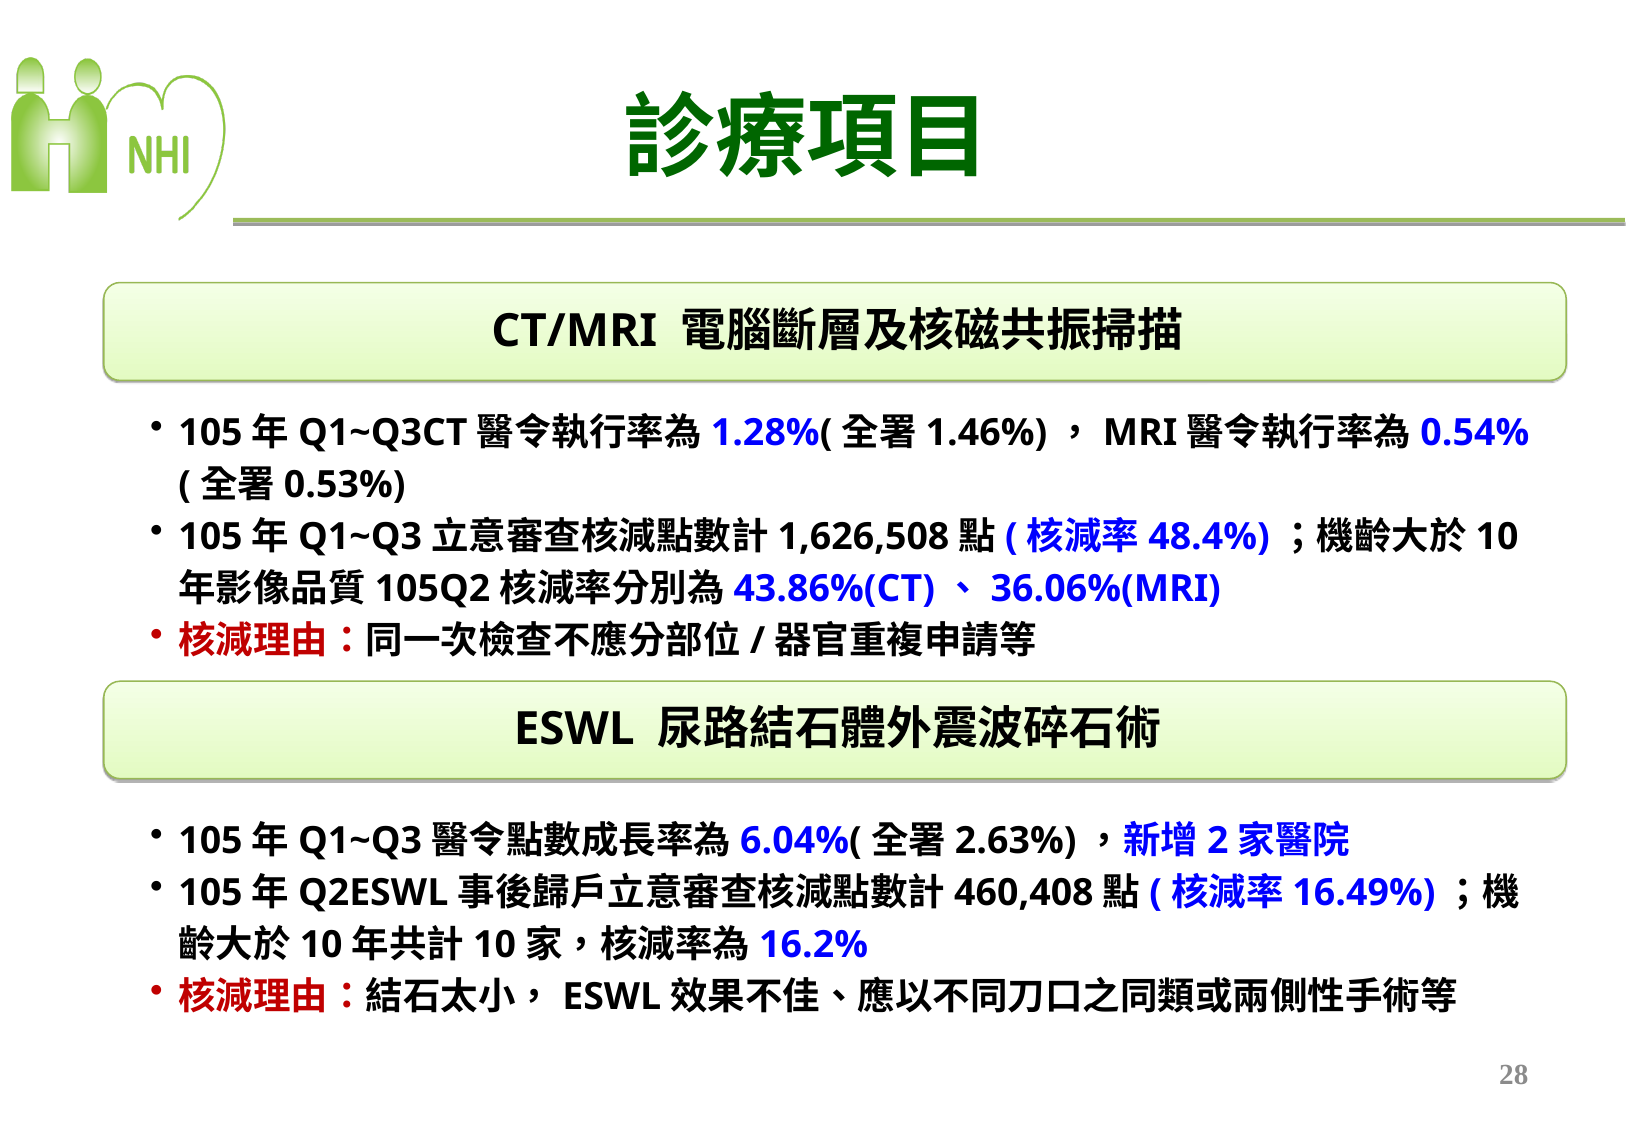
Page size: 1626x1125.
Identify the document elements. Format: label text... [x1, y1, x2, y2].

title 診療項目 [81, 45, 1534, 220]
slide_number <編號> [1164, 1042, 1544, 1103]
text_box ESWL 尿路結石體外震波碎石術 [103, 681, 1567, 779]
text_box 105年Q1~Q3CT醫令執行率為1.28%(全署1.46%)，MRI醫令執行率為0.54%(全署0.53%) 105年Q1~Q3立意審查核減點數計1,626,508點(核減率48.4%)；機齡大於10年影像品質105Q2核減率分別為43.86%(CT)、36.06%(MRI) 核減理由：同一次檢查不應分部位/器官重複申請等 [103, 380, 1567, 682]
picture [0, 42, 233, 233]
text_box 105年Q1~Q3醫令點數成長率為6.04%(全署2.63%)，新增2家醫院 105年Q2ESWL事後歸戶立意審查核減點數計460,408點(核減率16.49%)；機齡大於10年共計10家，核減率為16.2% 核減理由：結石太小，ESWL效果不佳、應以不同刀口之同類或兩側性手術等 [103, 804, 1567, 1022]
text_box CT/MRI 電腦斷層及核磁共振掃描 [103, 282, 1567, 380]
